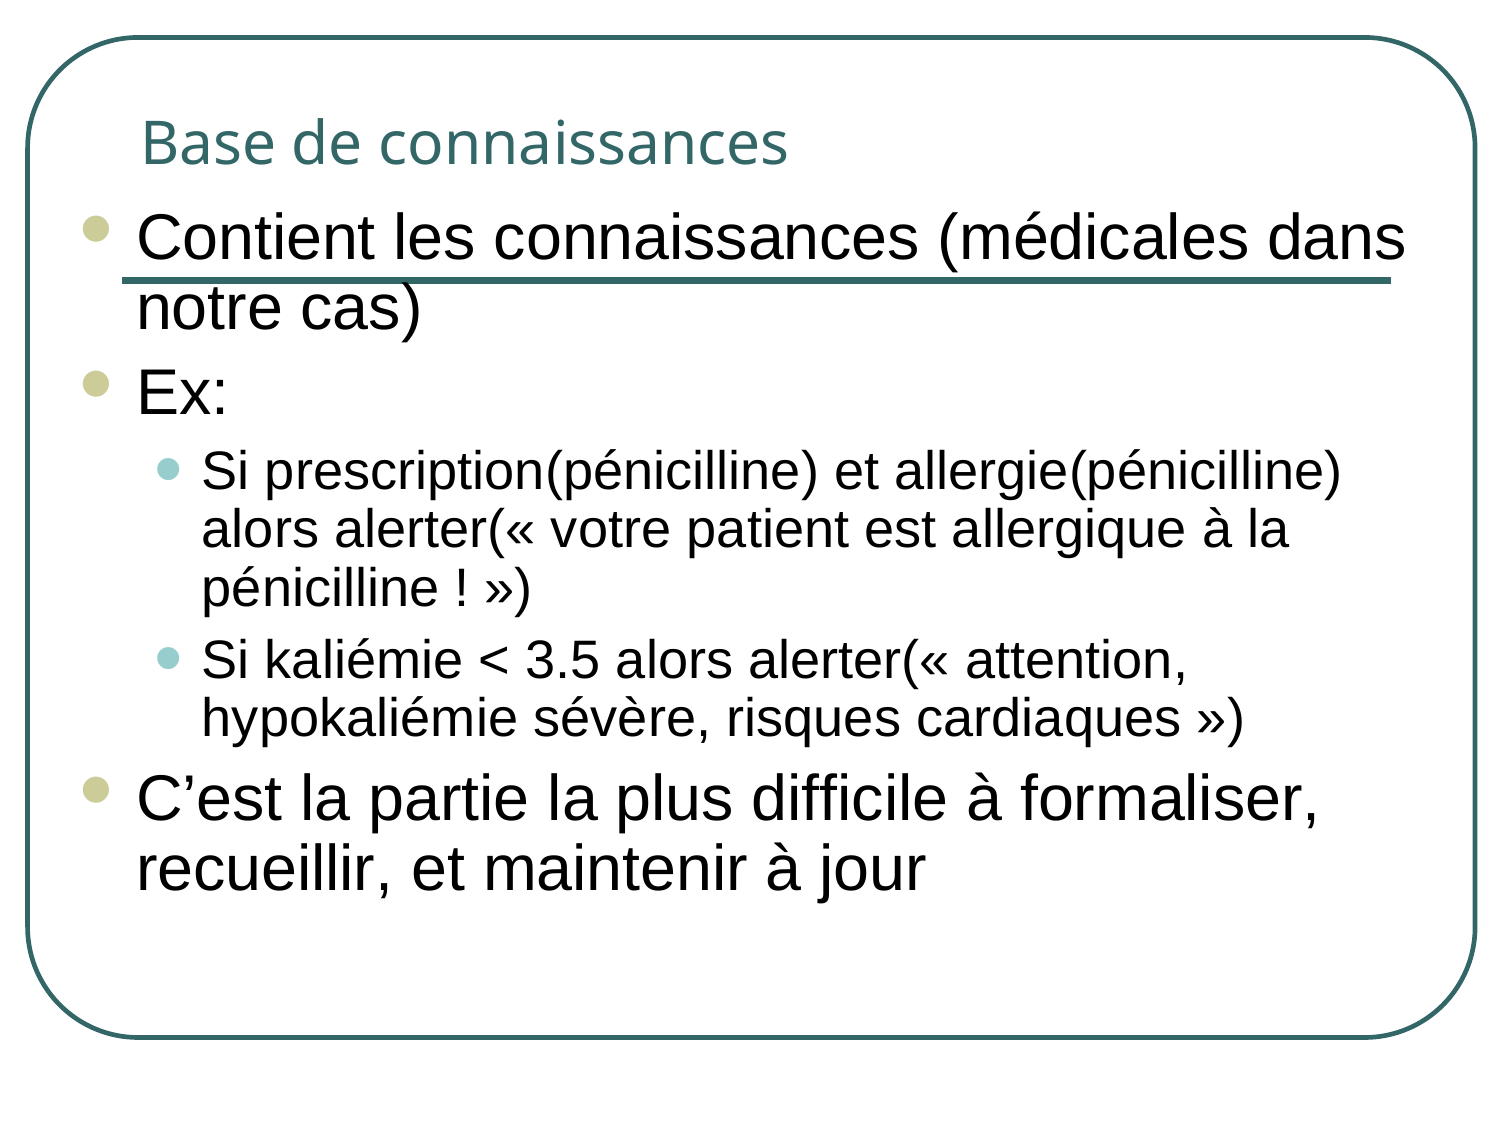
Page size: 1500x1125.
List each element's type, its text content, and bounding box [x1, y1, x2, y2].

title Base de connaissances [125, 87, 1388, 184]
list Contient les connaissances (médicales dans notre cas) Ex: Si prescription(pénicilline) et allergie(pénicilline) alors alerter(« votre patient est allergique à la pénicilline ! ») Si kaliémie < 3.5 alors alerter(« attention, hypokaliémie sévère, risques cardiaques ») C’est la partie la plus difficile à formaliser, recueillir, et maintenir à jour [64, 196, 1447, 1012]
